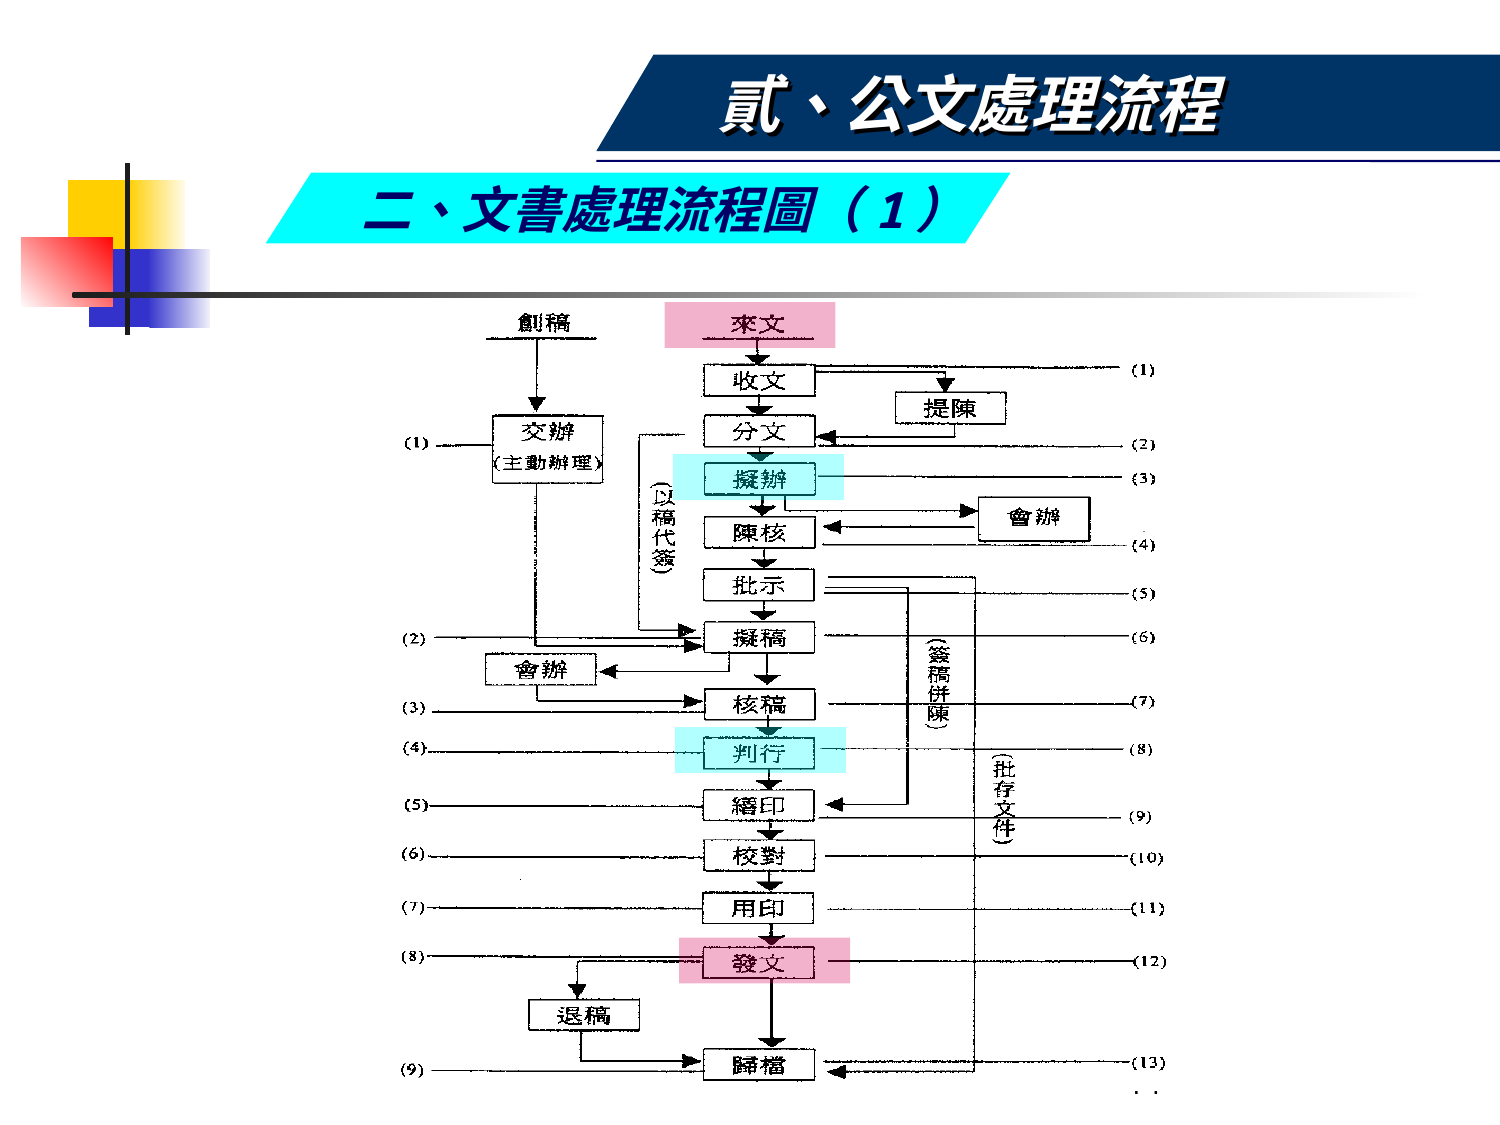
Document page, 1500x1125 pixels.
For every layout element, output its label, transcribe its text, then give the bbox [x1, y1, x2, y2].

text_box [673, 454, 844, 500]
text_box [679, 938, 850, 983]
text_box <編號> [1112, 1037, 1426, 1113]
chart [372, 301, 1199, 1091]
text_box 貳、公文處理流程 [596, 54, 1500, 152]
text_box [675, 727, 846, 773]
text_box [665, 302, 835, 348]
text_box 二、文書處理流程圖（1） [265, 172, 1011, 244]
